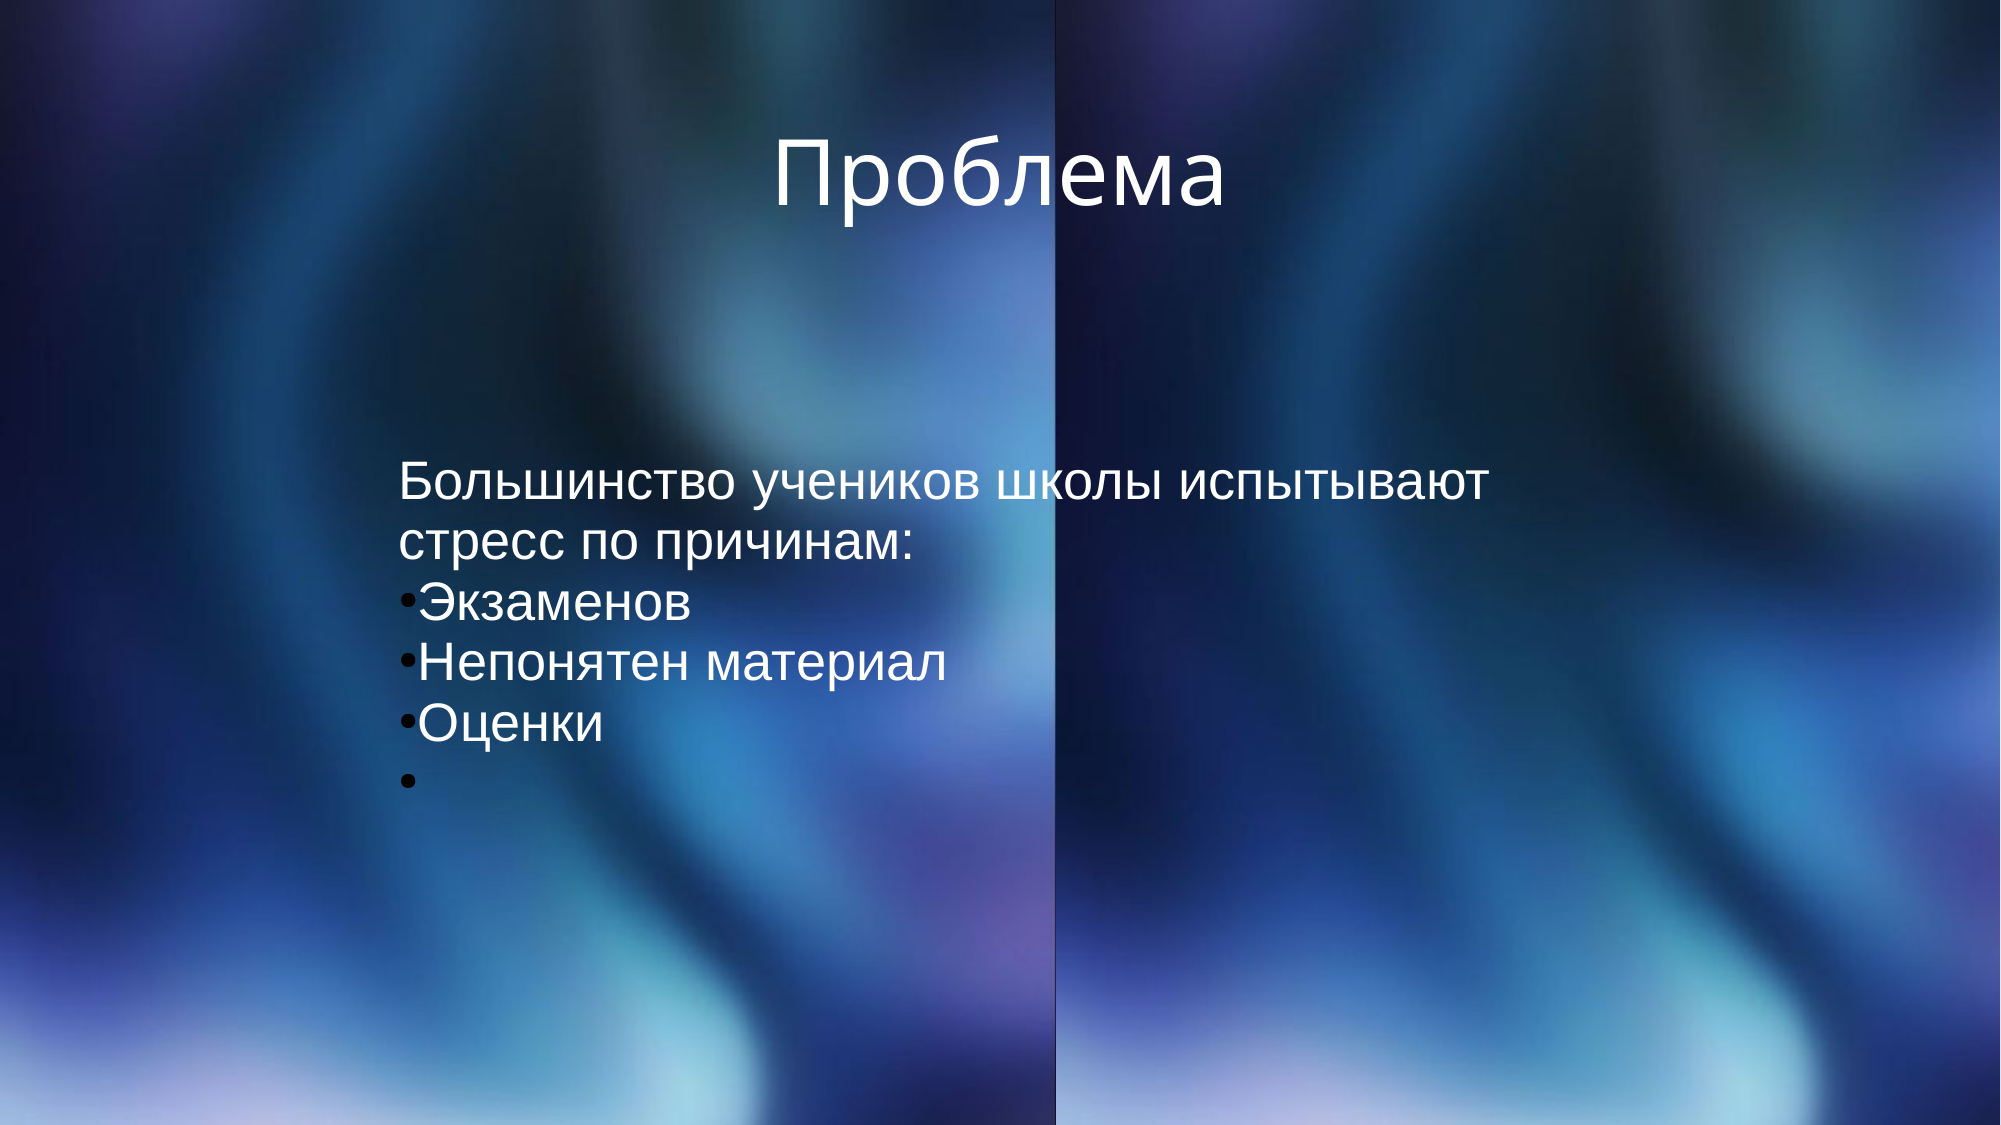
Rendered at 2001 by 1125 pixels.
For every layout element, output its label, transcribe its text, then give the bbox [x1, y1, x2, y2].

text_box Большинство учеников школы испытывают стресс по причинам: Экзаменов Непонятен материал Оценки [383, 442, 1595, 821]
title Проблема [137, 59, 1863, 278]
